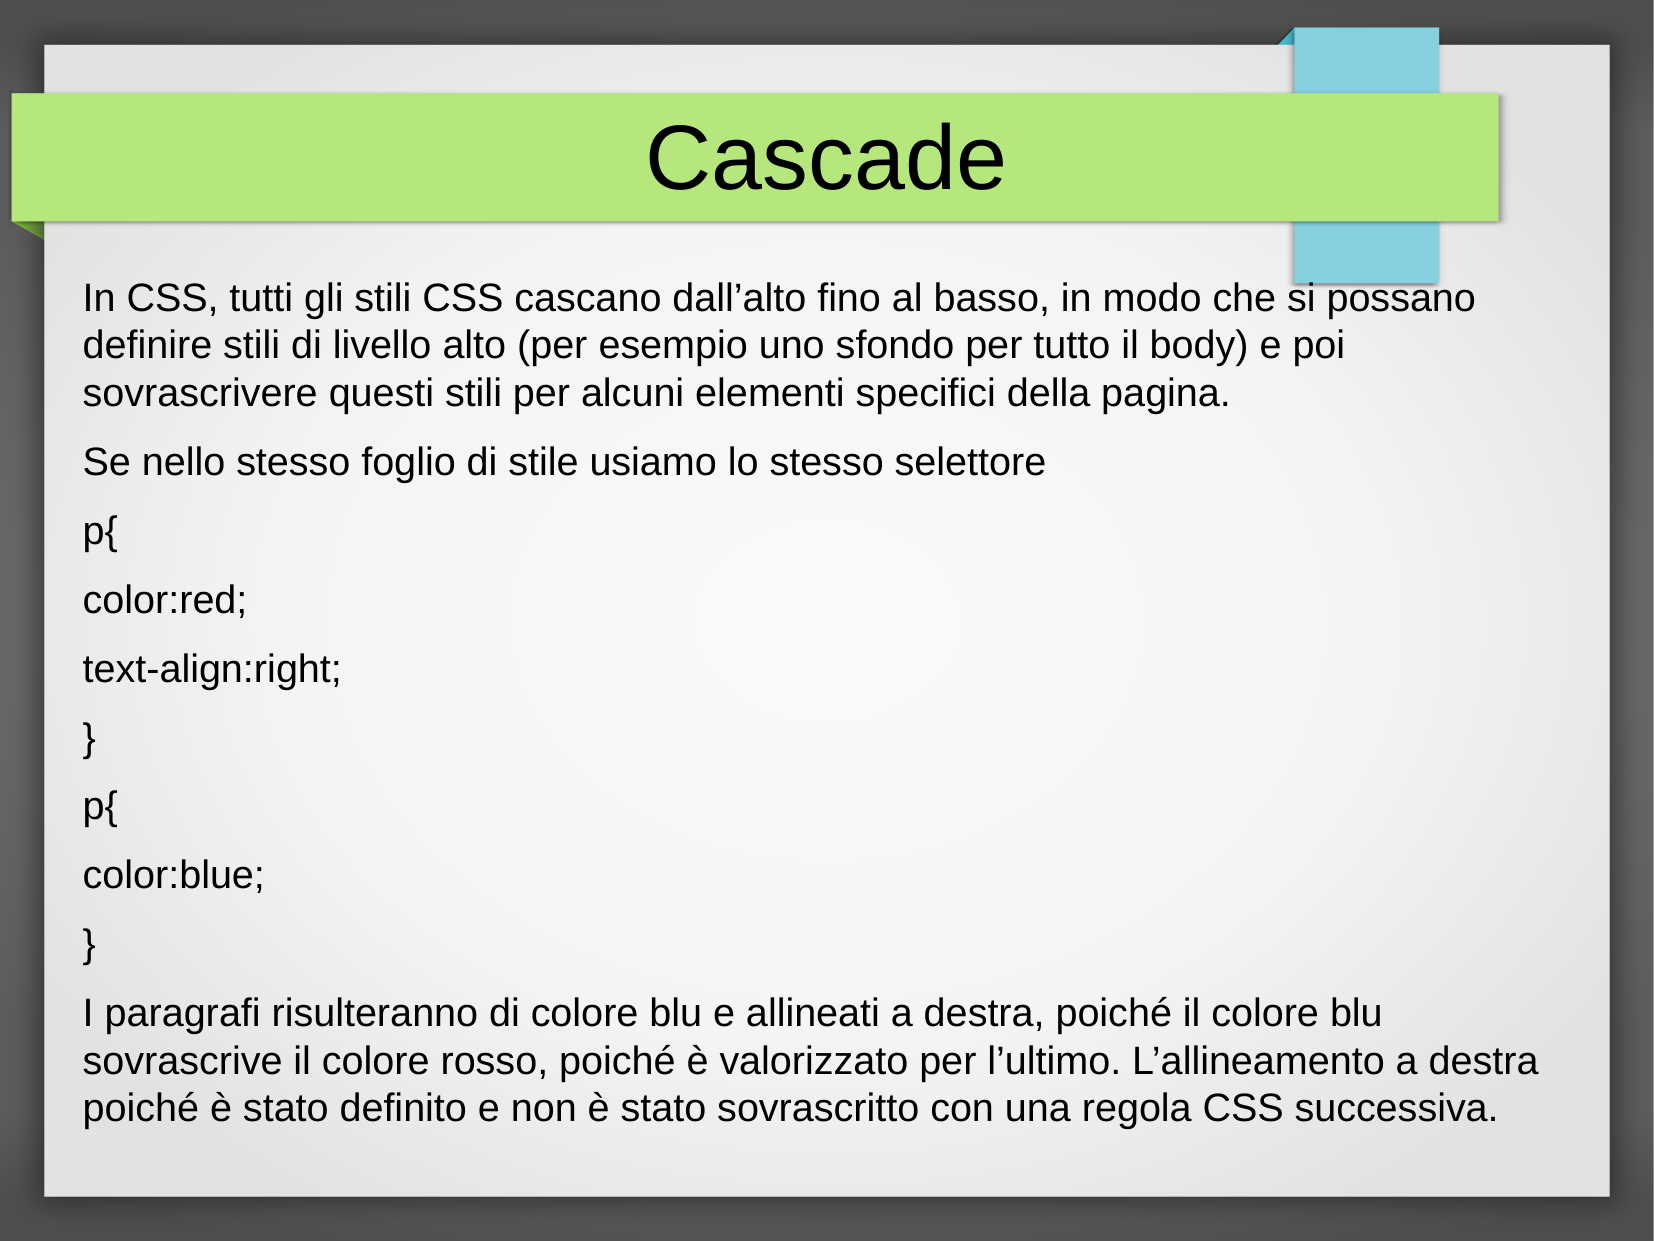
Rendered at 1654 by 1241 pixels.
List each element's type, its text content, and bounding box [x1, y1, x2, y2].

picture [0, 0, 1654, 1241]
title Cascade [82, 49, 1571, 257]
list In CSS, tutti gli stili CSS cascano dall’alto fino al basso, in modo che si possano definire stili di livello alto (per esempio uno sfondo per tutto il body) e poi sovrascrivere questi stili per alcuni elementi specifici della pagina. Se nello stesso foglio di stile usiamo lo stesso selettore p{ color:red; text-align:right; } p{ color:blue; } I paragrafi risulteranno di colore blu e allineati a destra, poiché il colore blu sovrascrive il colore rosso, poiché è valorizzato per l’ultimo. L’allineamento a destra poiché è stato definito e non è stato sovrascritto con una regola CSS successiva. [82, 271, 1571, 1146]
